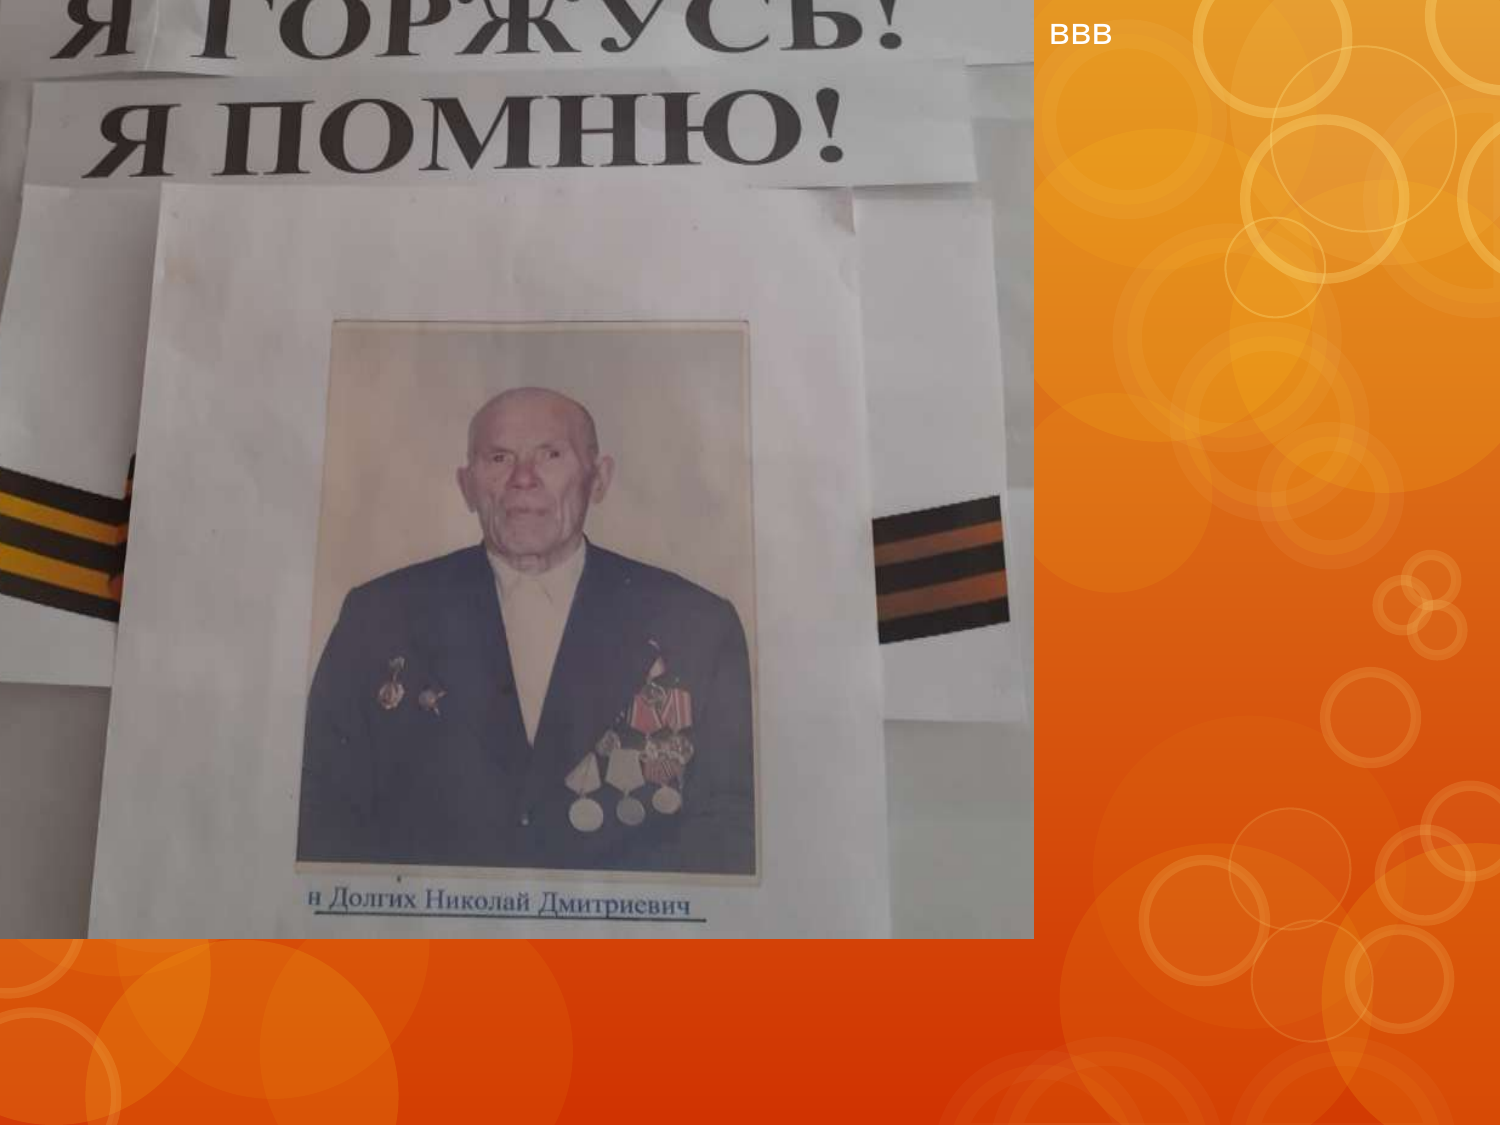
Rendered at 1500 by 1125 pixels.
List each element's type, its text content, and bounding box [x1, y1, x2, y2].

text_box ввв [1033, 0, 1500, 60]
picture [0, 0, 1034, 939]
